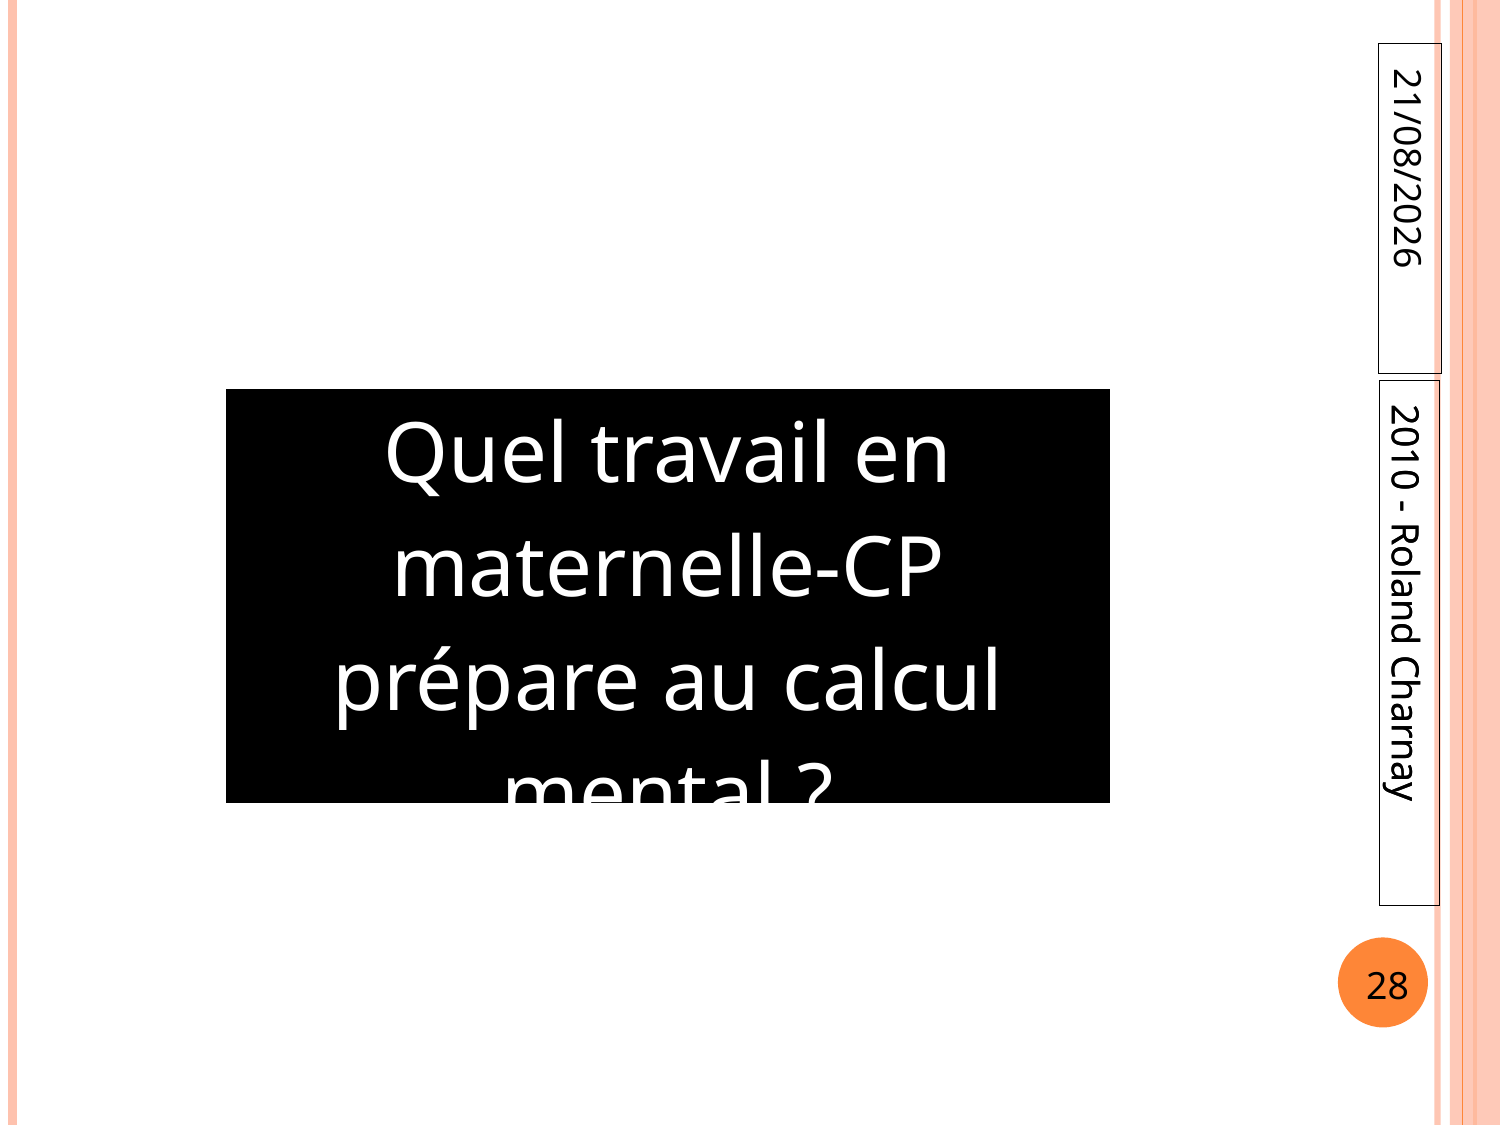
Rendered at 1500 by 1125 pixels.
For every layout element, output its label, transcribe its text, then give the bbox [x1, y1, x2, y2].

text_box Quel travail en maternelle-CP prépare au calcul mental ? [222, 386, 1114, 806]
text_box <numéro> [1351, 952, 1452, 1038]
footer 2010 - Roland Charnay [1379, 380, 1440, 906]
